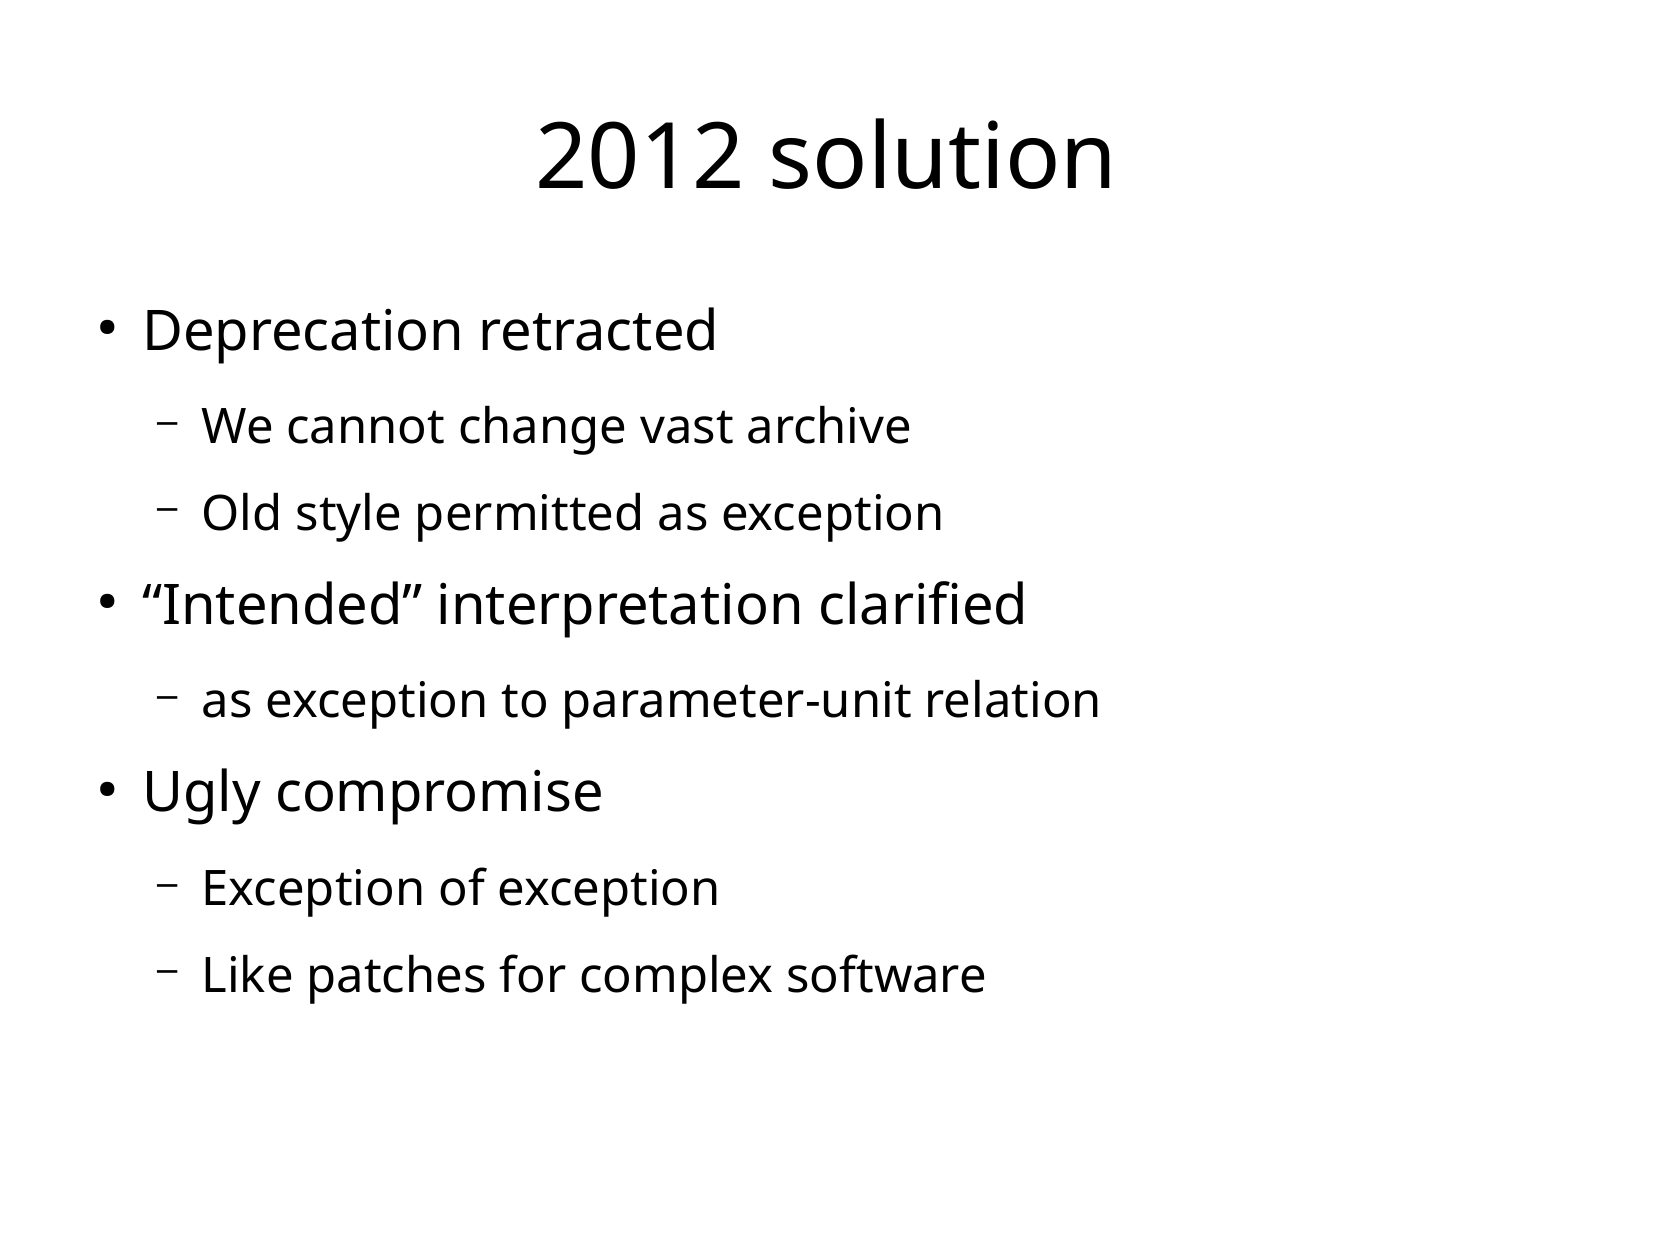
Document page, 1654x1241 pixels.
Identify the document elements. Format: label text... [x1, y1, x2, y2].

title 2012 solution [82, 49, 1571, 257]
list Deprecation retracted We cannot change vast archive Old style permitted as exception “Intended” interpretation clarified as exception to parameter-unit relation Ugly compromise Exception of exception Like patches for complex software [82, 290, 1538, 1010]
